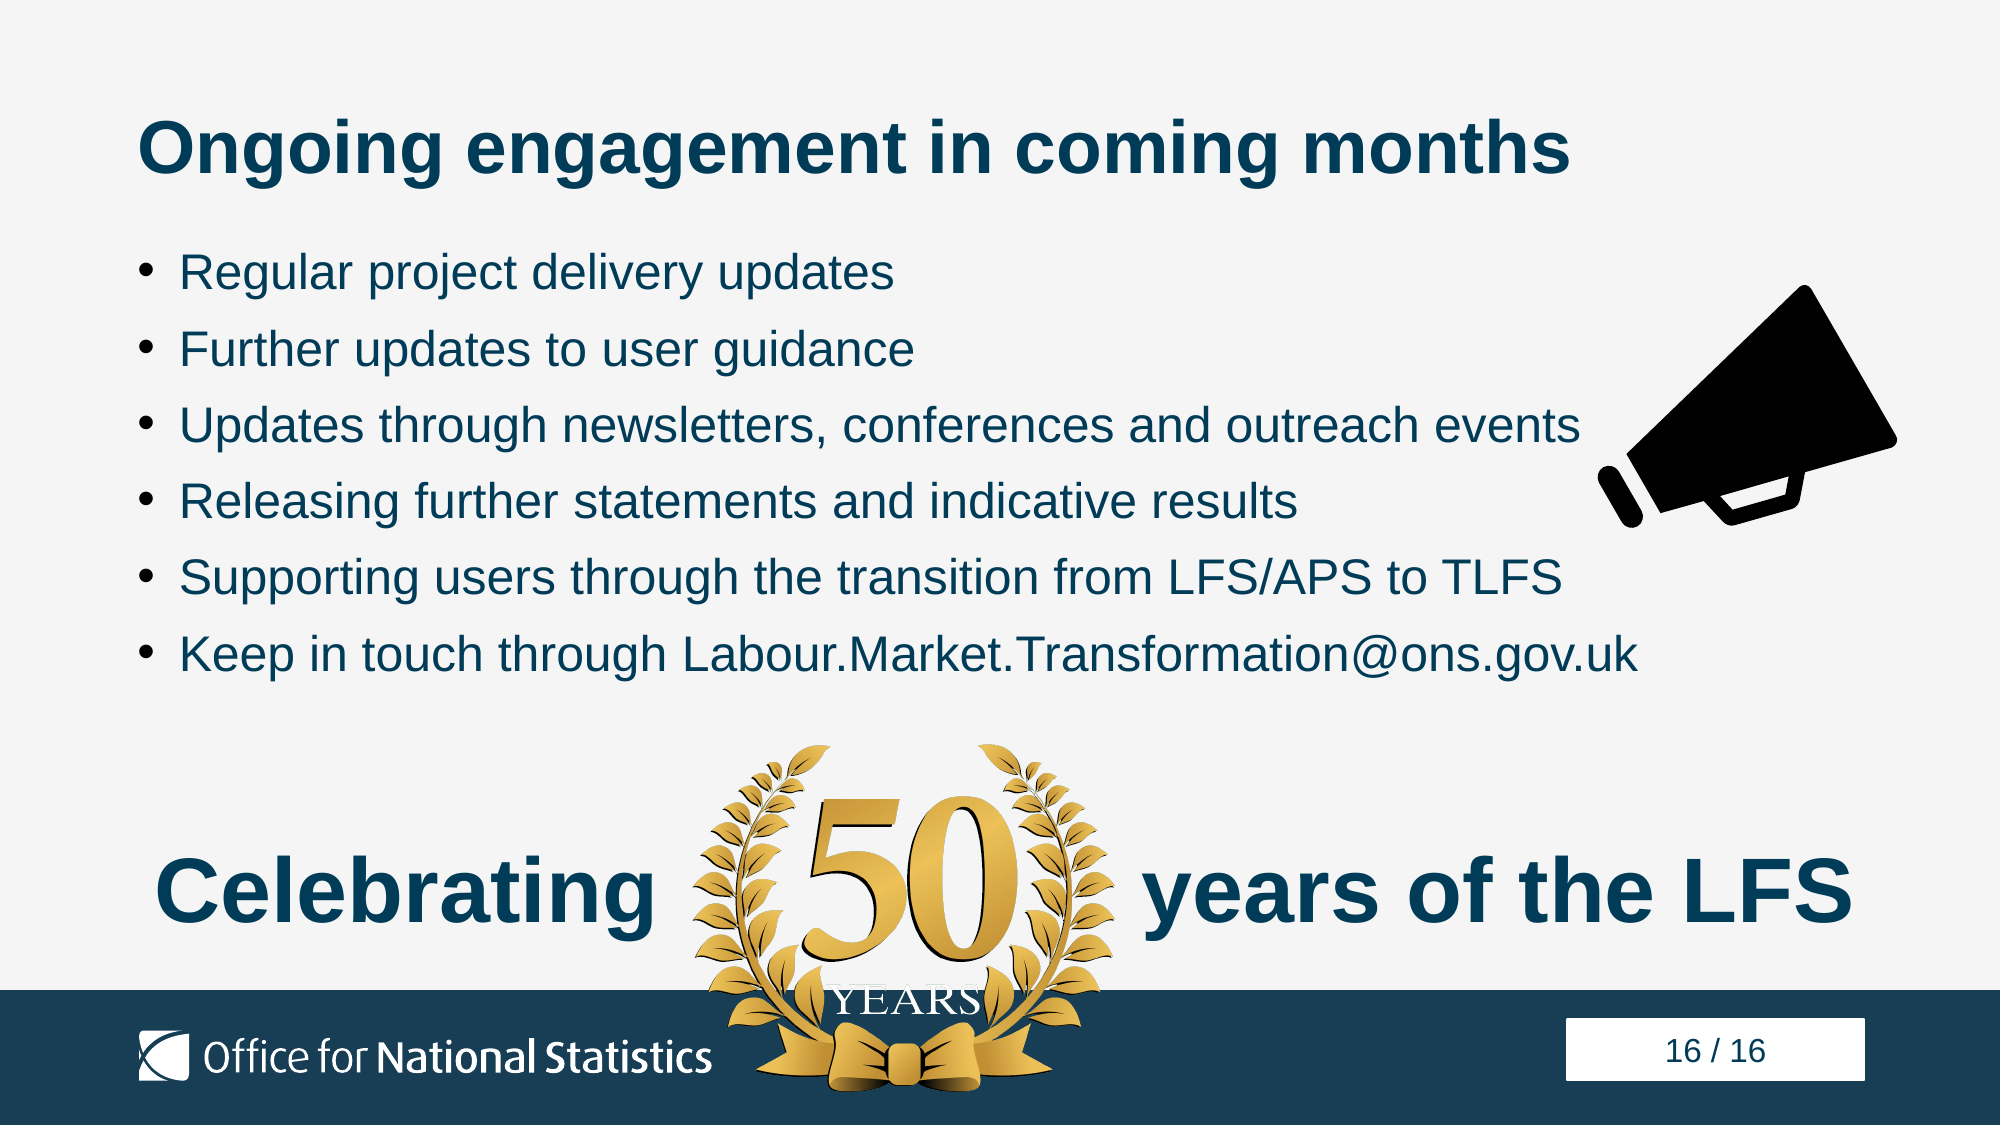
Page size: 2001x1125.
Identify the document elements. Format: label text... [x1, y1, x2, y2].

text_box Celebrating years of the LFS [1115, 838, 1906, 945]
title Ongoing engagement in coming months [137, 105, 1863, 192]
picture [692, 744, 1115, 1093]
picture [1564, 221, 1933, 590]
list Regular project delivery updates Further updates to user guidance Updates through newsletters, conferences and outreach events Releasing further statements and indicative results Supporting users through the transition from LFS/APS to TLFS Keep in touch through Labour.Market.Transformation@ons.gov.uk [137, 233, 1863, 681]
text_box Celebrating years of the LFS [154, 838, 692, 945]
text_box 16 / 16 [1568, 1020, 1863, 1079]
picture [1564, 430, 1574, 439]
